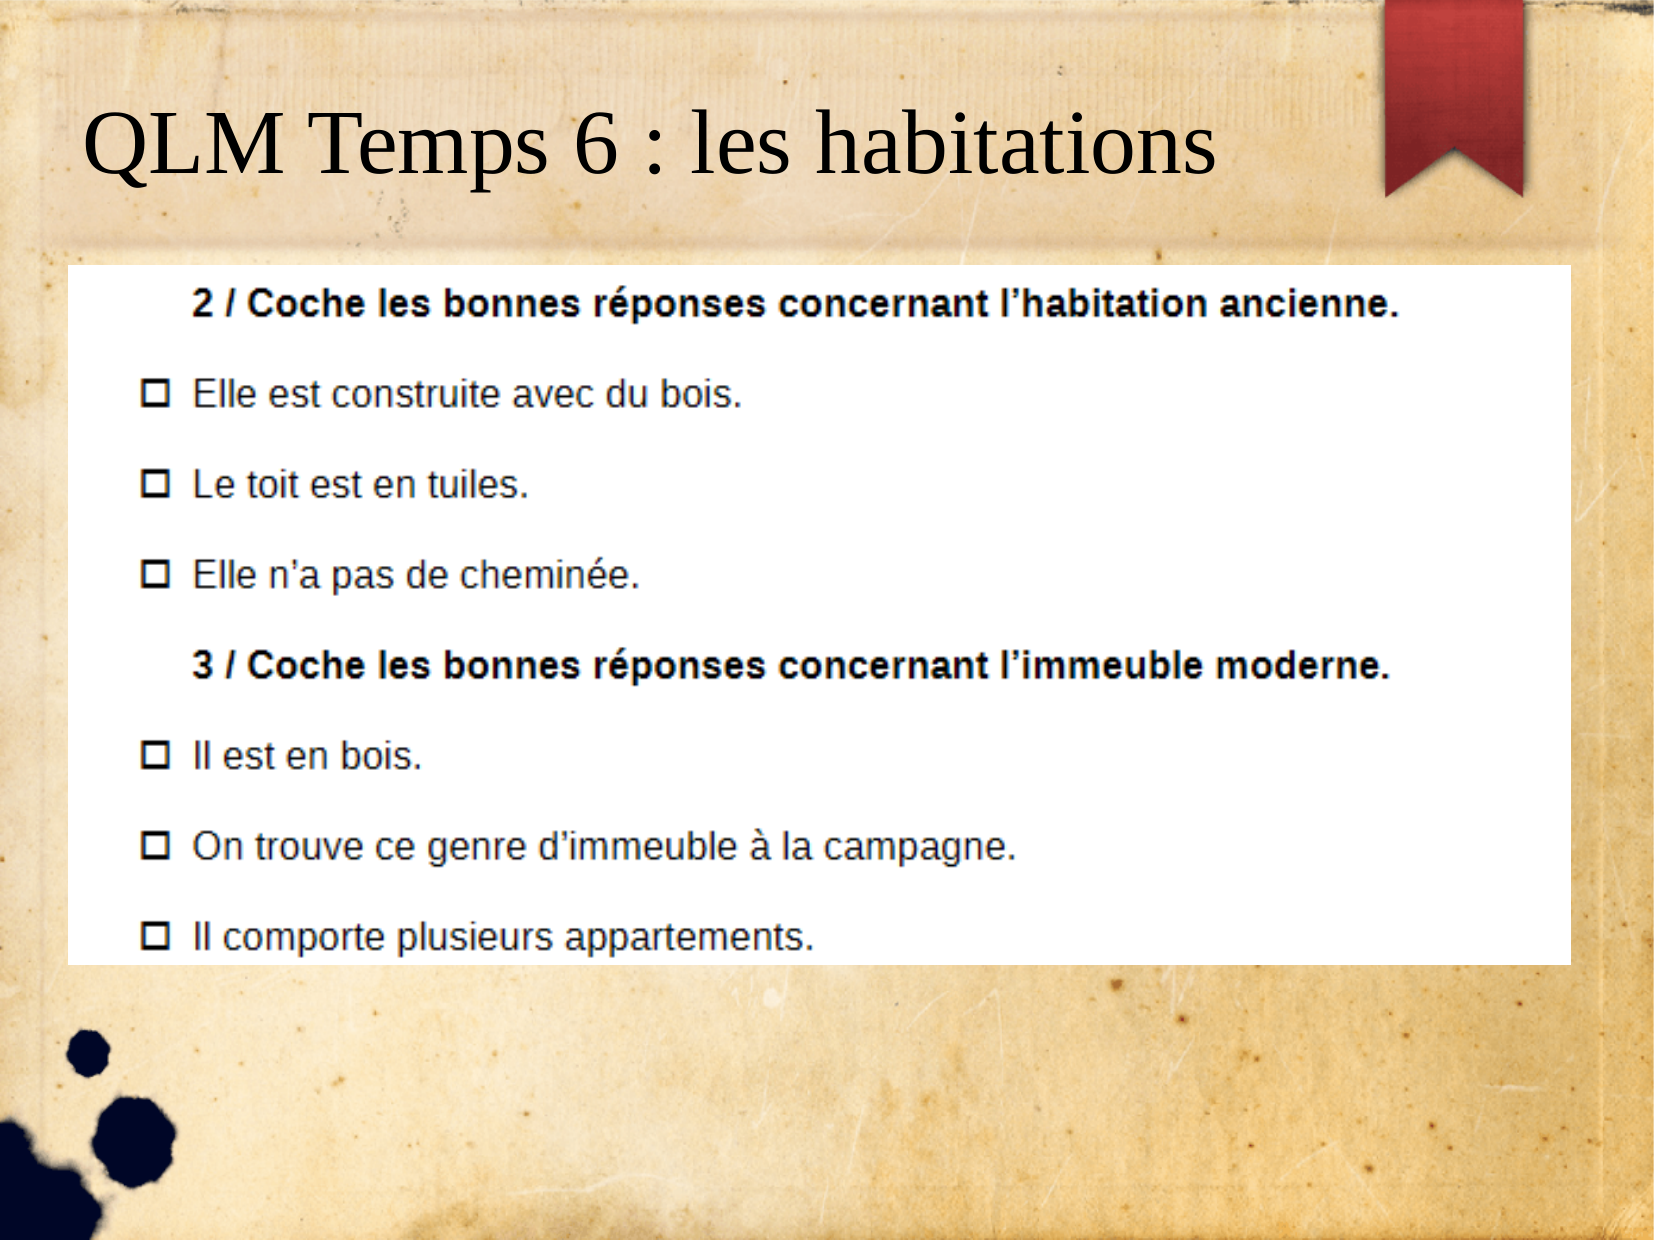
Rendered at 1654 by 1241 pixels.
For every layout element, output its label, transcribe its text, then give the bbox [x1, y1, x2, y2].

title QLM Temps 6 : les habitations [82, 49, 1347, 237]
picture [0, 0, 1654, 1240]
